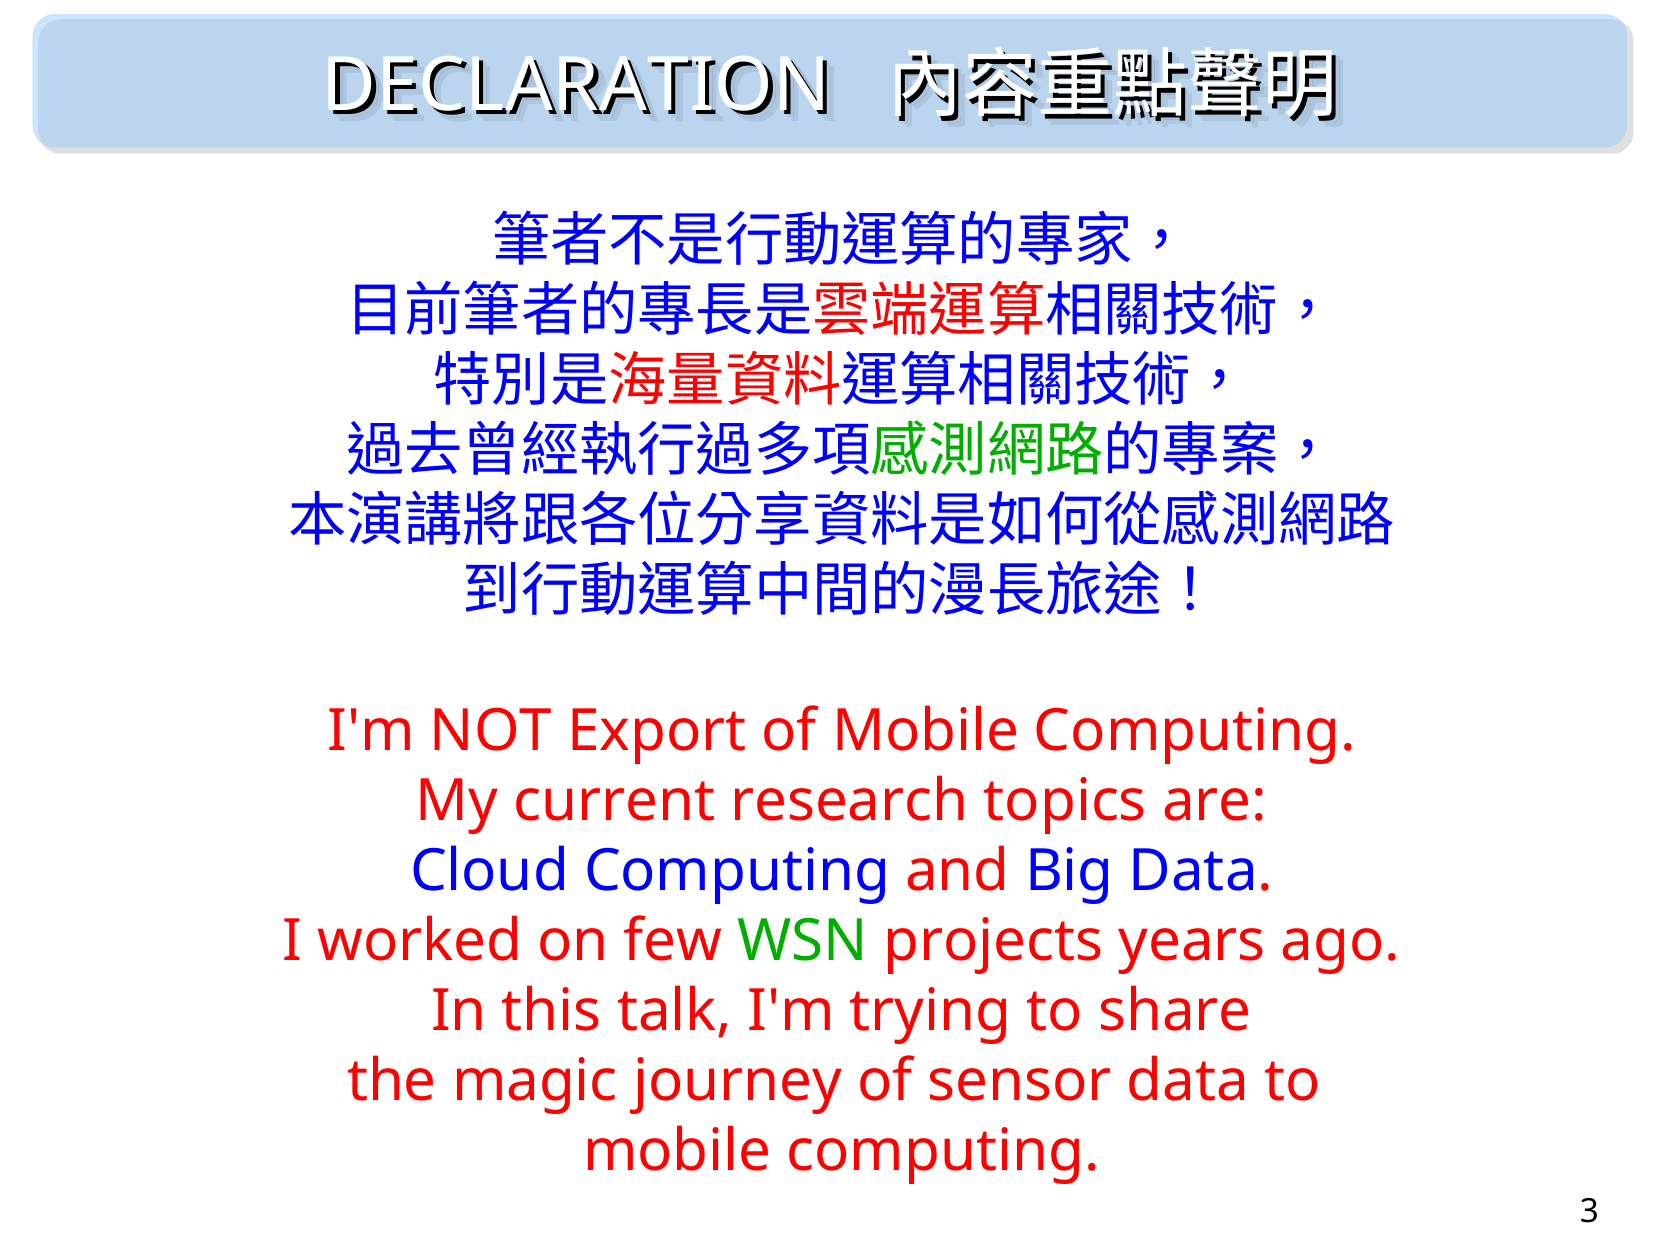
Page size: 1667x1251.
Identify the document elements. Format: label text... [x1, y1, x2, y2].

text_box DECLARATION 內容重點聲明 [32, 14, 1628, 148]
text_box 筆者不是行動運算的專家， 目前筆者的專長是雲端運算相關技術， 特別是海量資料運算相關技術， 過去曾經執行過多項感測網路的專案， 本演講將跟各位分享資料是如何從感測網路 到行動運算中間的漫長旅途！ I'm NOT Export of Mobile Computing. My current research topics are: Cloud Computing and Big Data. I worked on few WSN projects years ago. In this talk, I'm trying to share the magic journey of sensor data to mobile computing. [59, 194, 1625, 1190]
